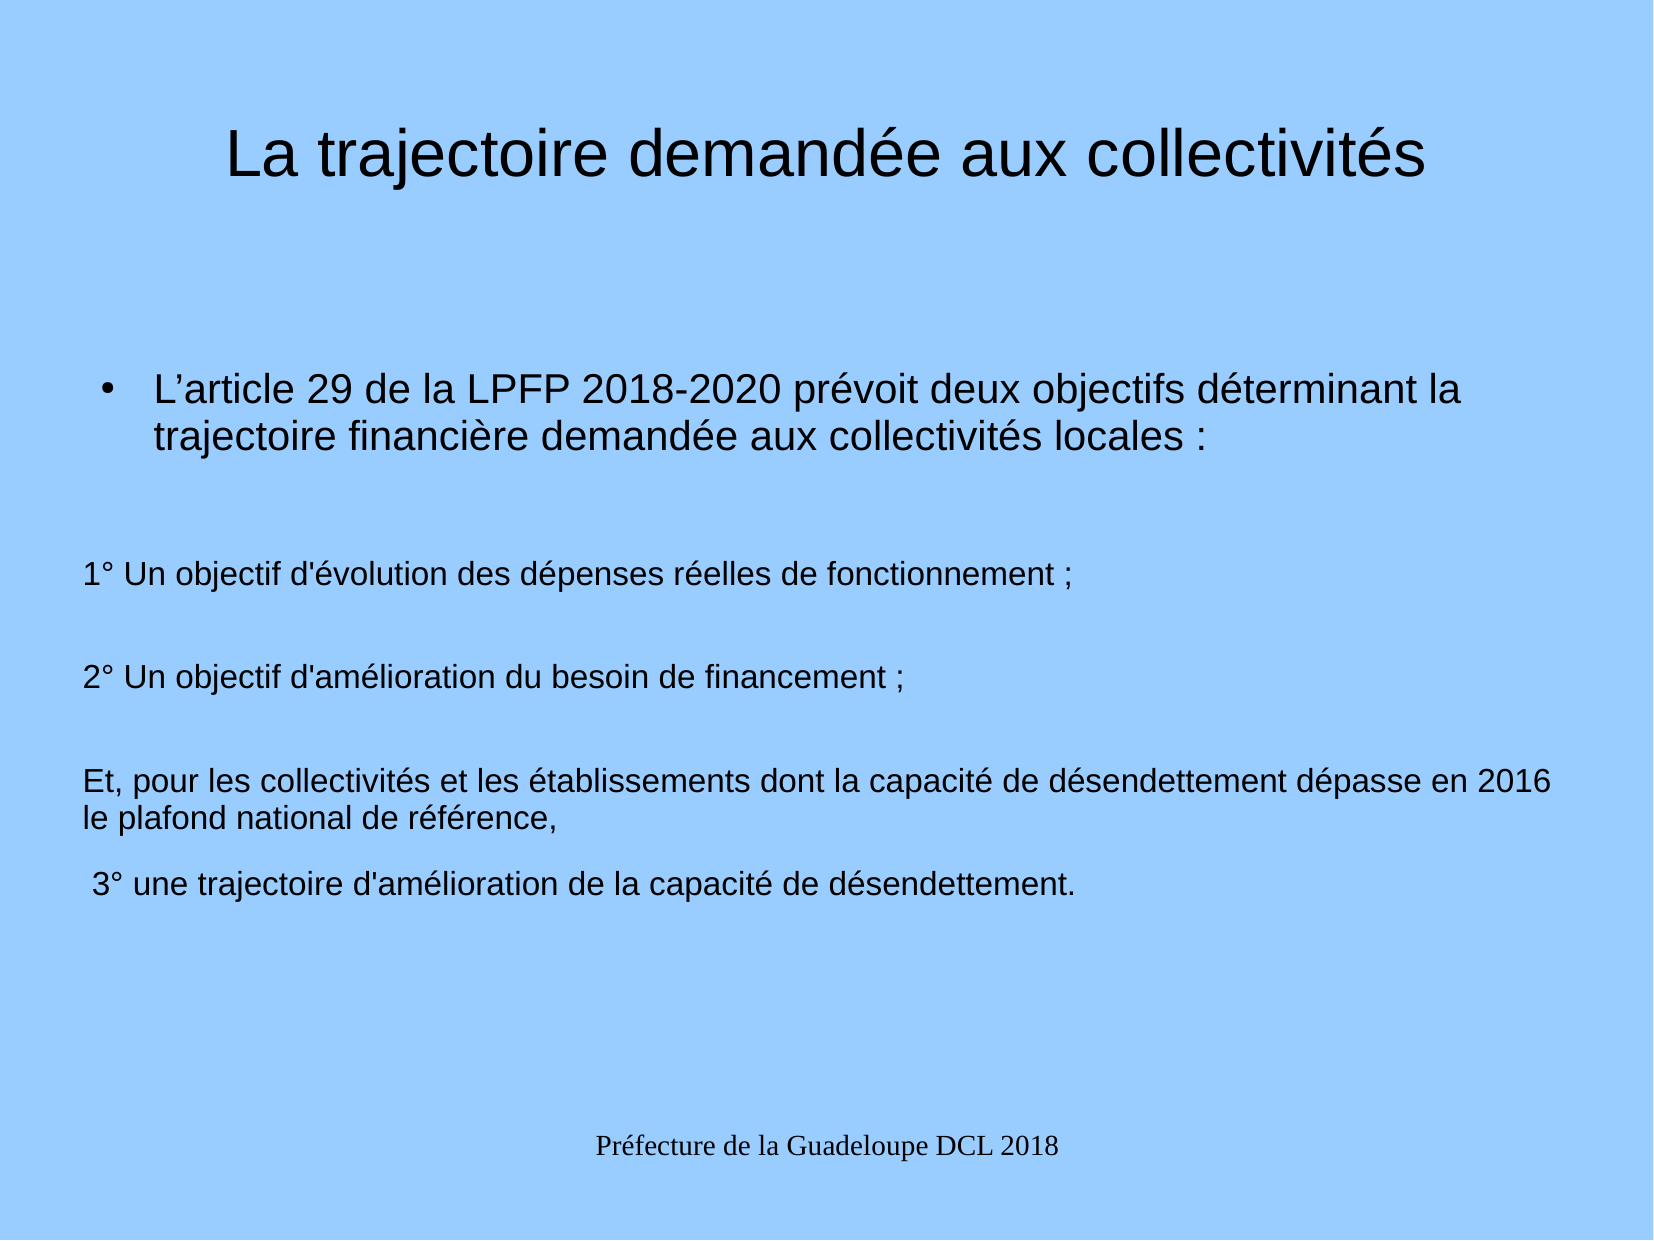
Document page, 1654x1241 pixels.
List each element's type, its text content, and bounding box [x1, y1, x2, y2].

list L’article 29 de la LPFP 2018-2020 prévoit deux objectifs déterminant la trajectoire financière demandée aux collectivités locales : 1° Un objectif d'évolution des dépenses réelles de fonctionnement ; 2° Un objectif d'amélioration du besoin de financement ; Et, pour les collectivités et les établissements dont la capacité de désendettement dépasse en 2016 le plafond national de référence, 3° une trajectoire d'amélioration de la capacité de désendettement. [82, 290, 1571, 1010]
title La trajectoire demandée aux collectivités [82, 49, 1571, 257]
